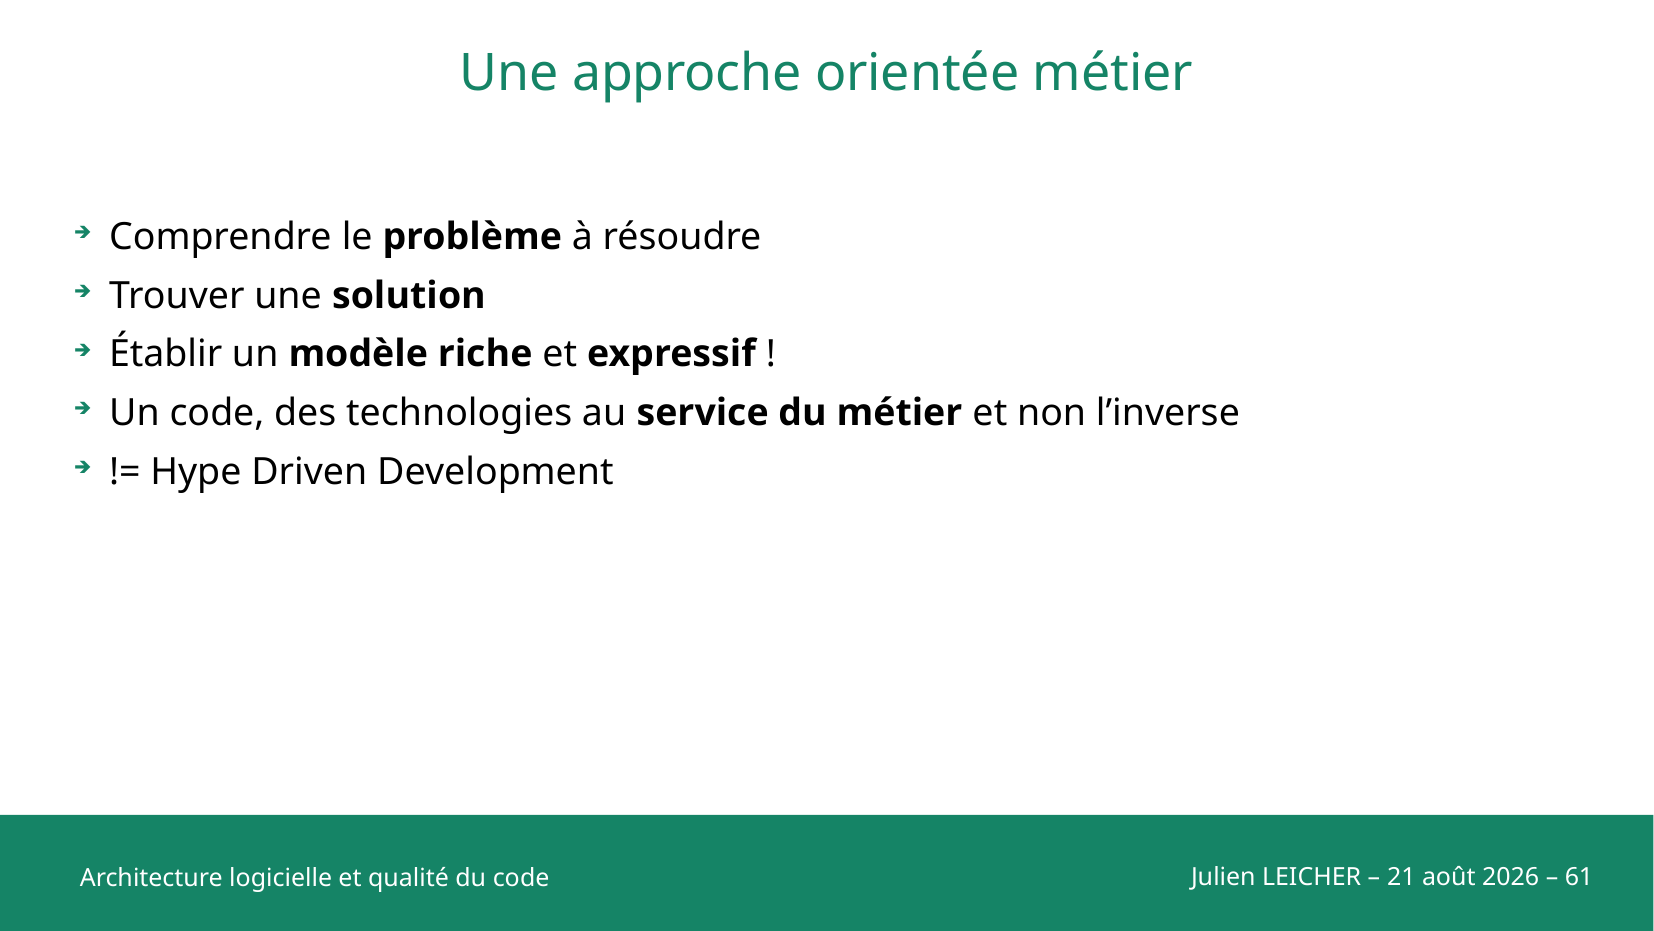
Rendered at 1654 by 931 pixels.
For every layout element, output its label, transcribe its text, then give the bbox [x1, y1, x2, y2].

text_box Julien LEICHER – 22 mars 2022 – <number> [0, 814, 1654, 931]
text_box Architecture logicielle et qualité du code [64, 852, 798, 898]
text_box Une approche orientée métier [0, 27, 1654, 113]
text_box Comprendre le problème à résoudre Trouver une solution Établir un modèle riche et expressif ! Un code, des technologies au service du métier et non l’inverse != Hype Driven Development [59, 194, 1595, 678]
